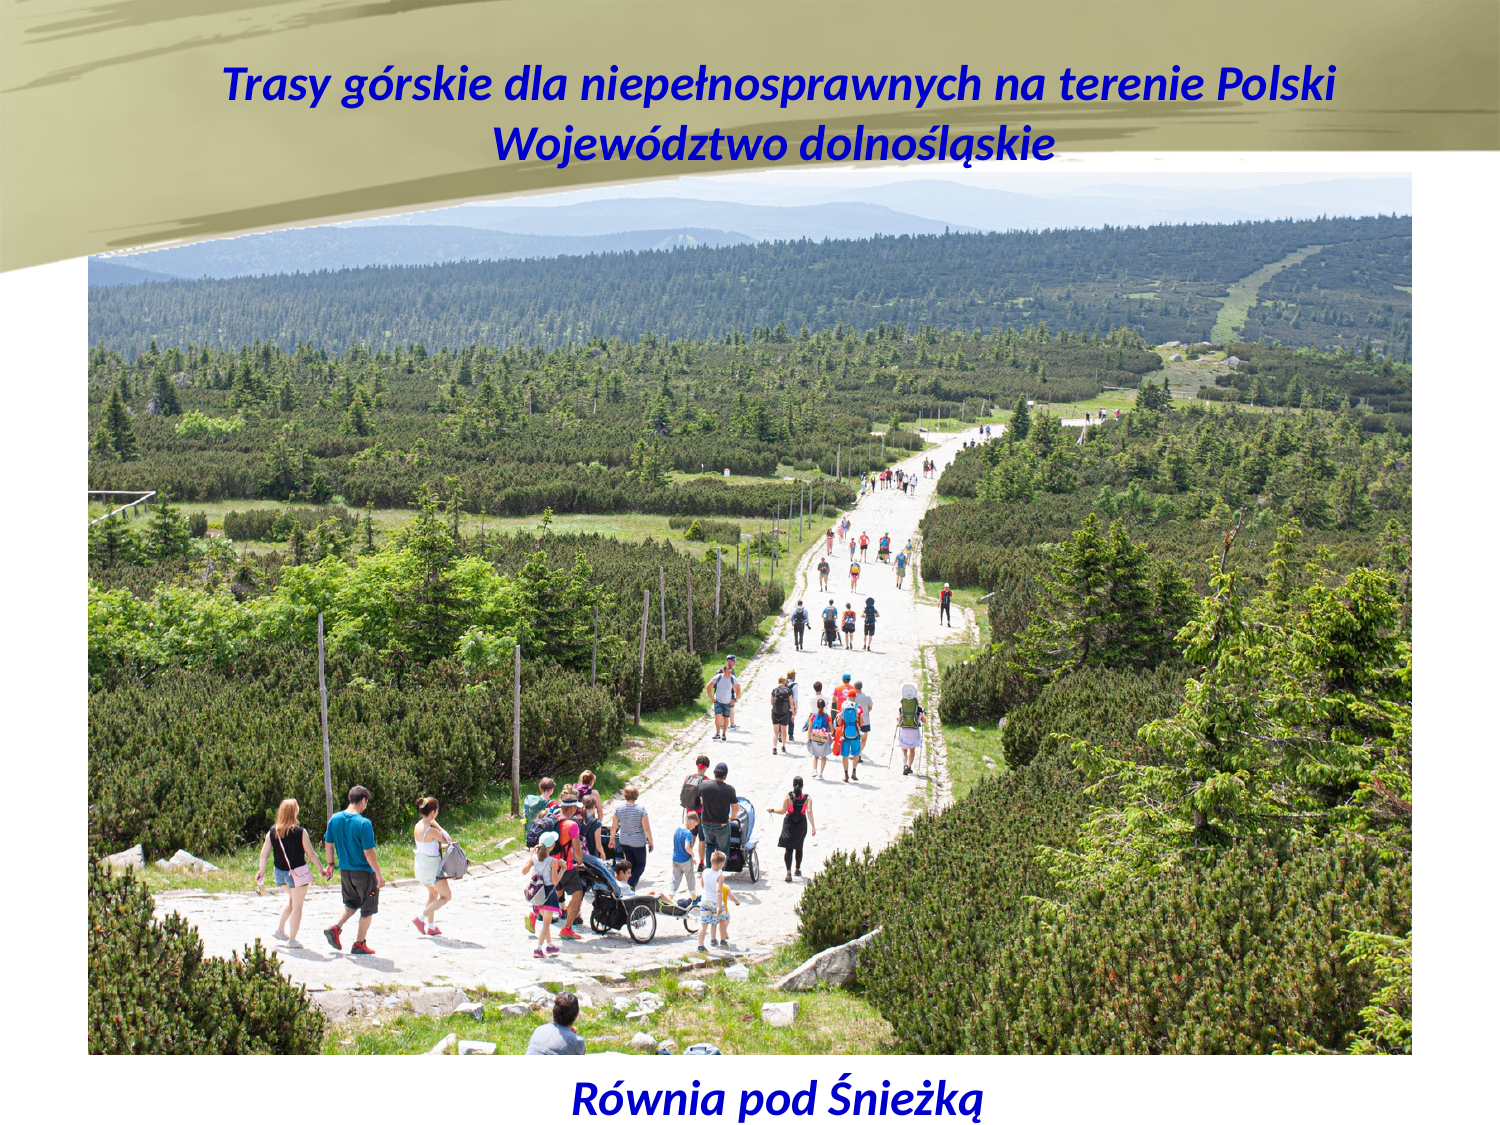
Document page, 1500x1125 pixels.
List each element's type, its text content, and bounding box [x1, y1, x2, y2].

text_box Równia pod Śnieżką [193, 1054, 1364, 1125]
picture [0, 0, 1500, 1055]
text_box Trasy górskie dla niepełnosprawnych na terenie Polski Województwo dolnośląskie [194, 42, 1365, 209]
